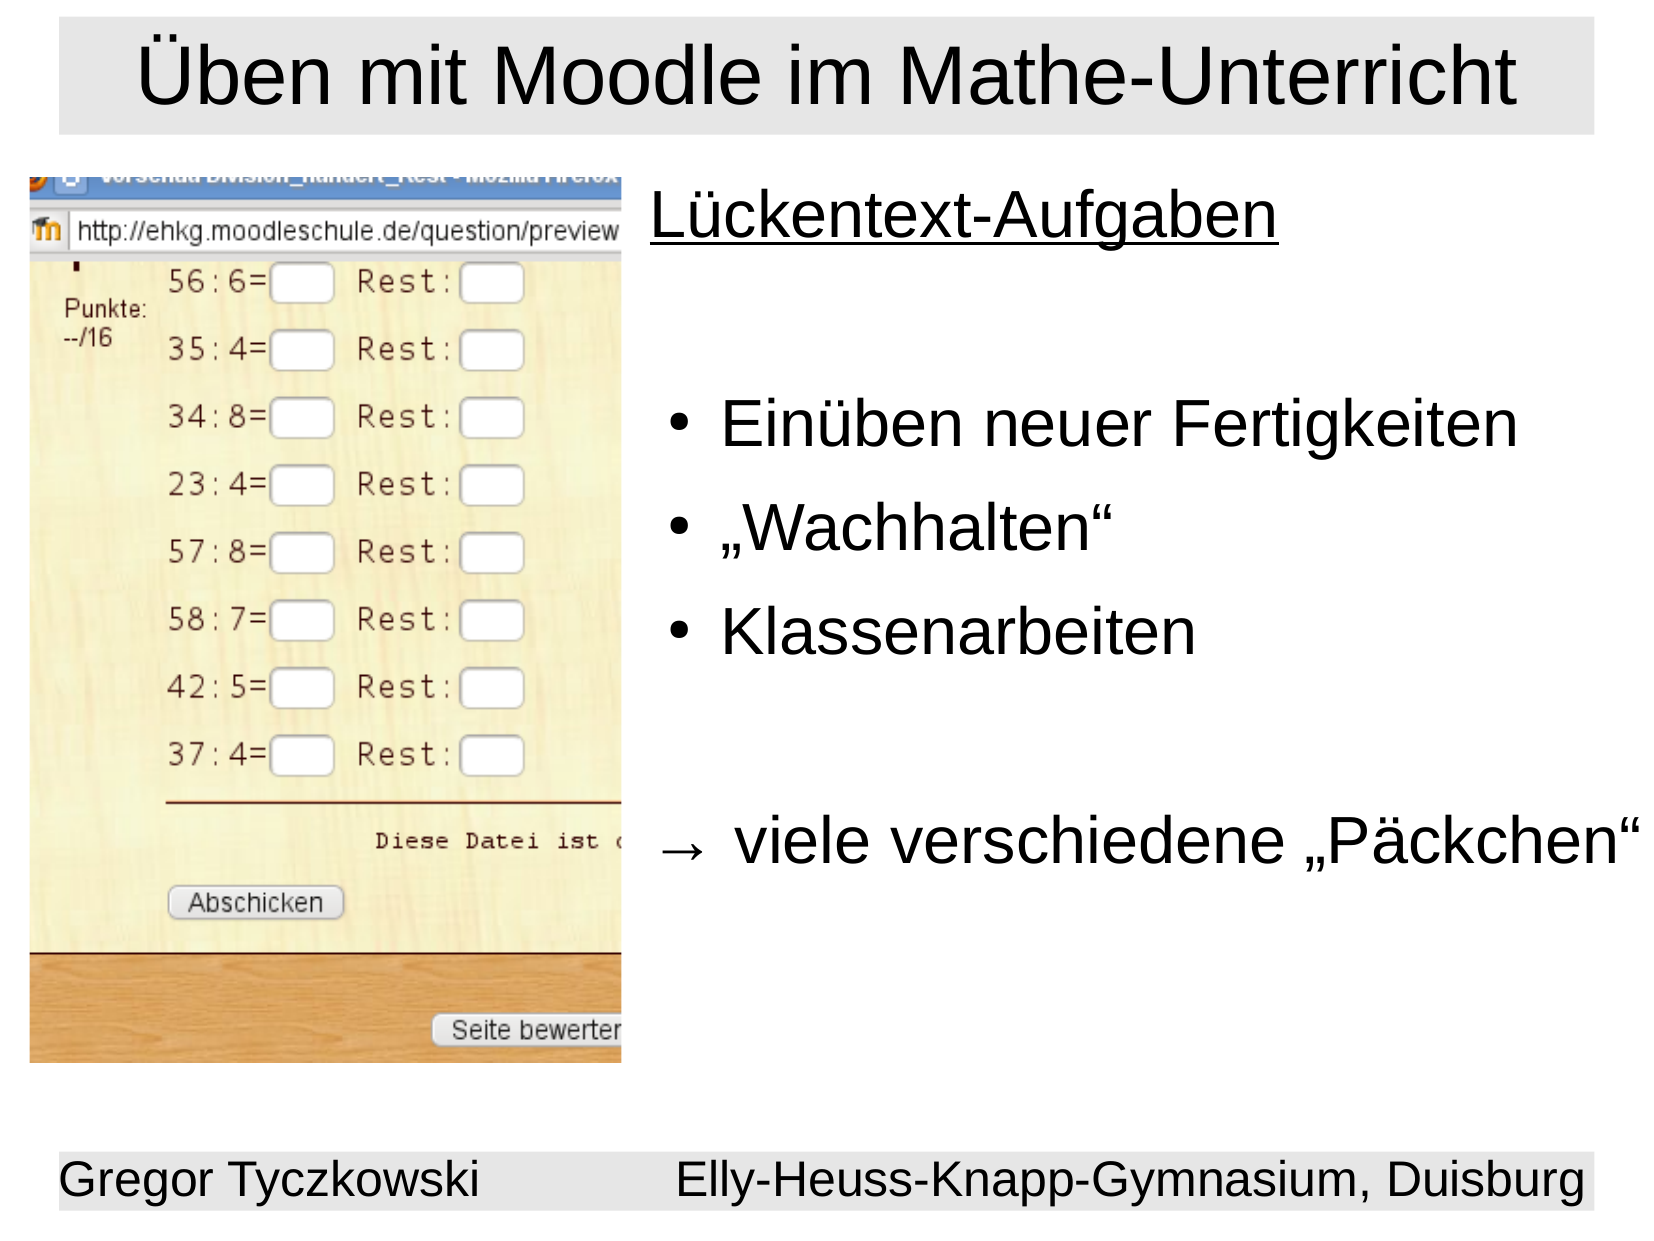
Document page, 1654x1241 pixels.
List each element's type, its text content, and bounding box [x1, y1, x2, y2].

picture [29, 177, 622, 1063]
list Lückentext-Aufgaben Einüben neuer Fertigkeiten „Wachhalten“ Klassenarbeiten → viele verschiedene „Päckchen“ [649, 177, 1654, 983]
list Gregor Tyczkowski Elly-Heuss-Knapp-Gymnasium, Duisburg [59, 1151, 1595, 1211]
title Üben mit Moodle im Mathe-Unterricht [59, 16, 1595, 135]
